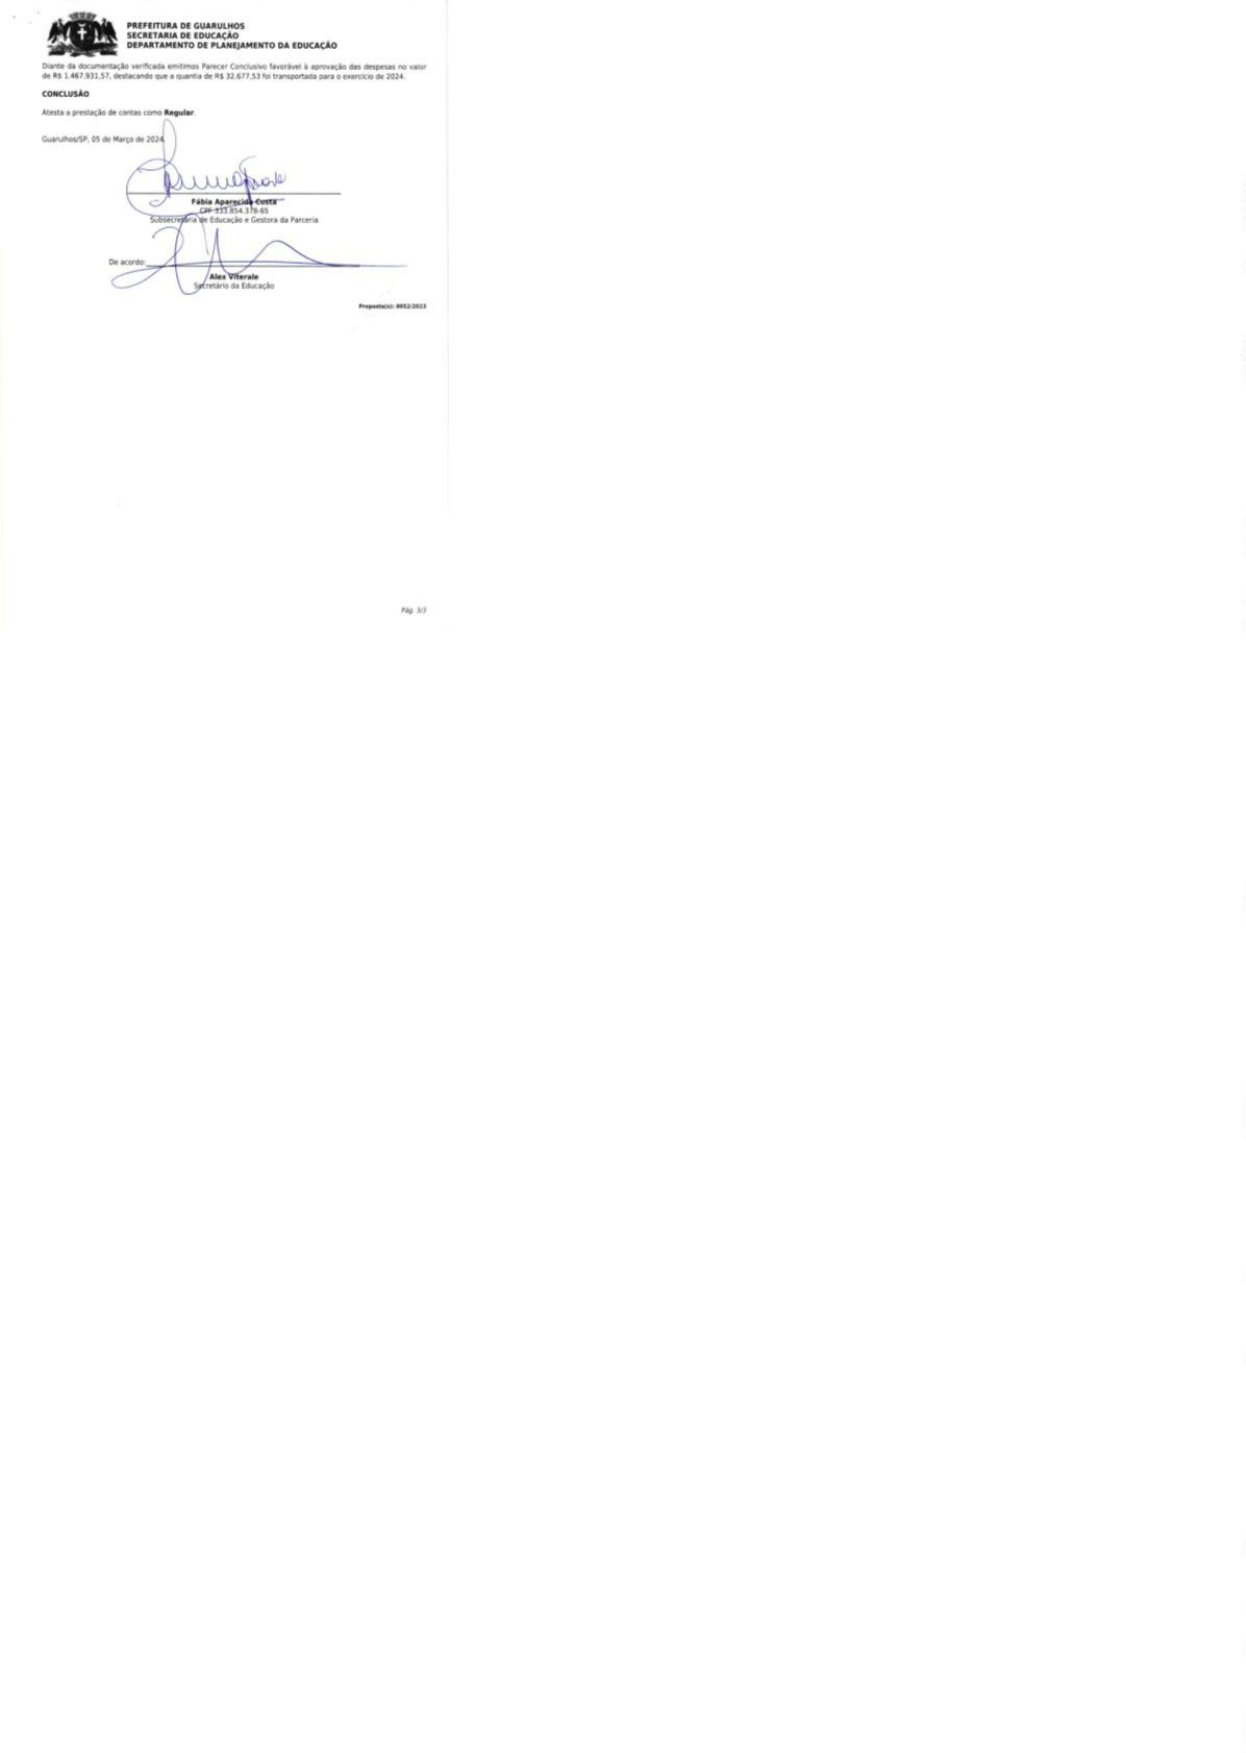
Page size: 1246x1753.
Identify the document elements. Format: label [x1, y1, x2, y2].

text_box [0, 0, 1246, 1753]
